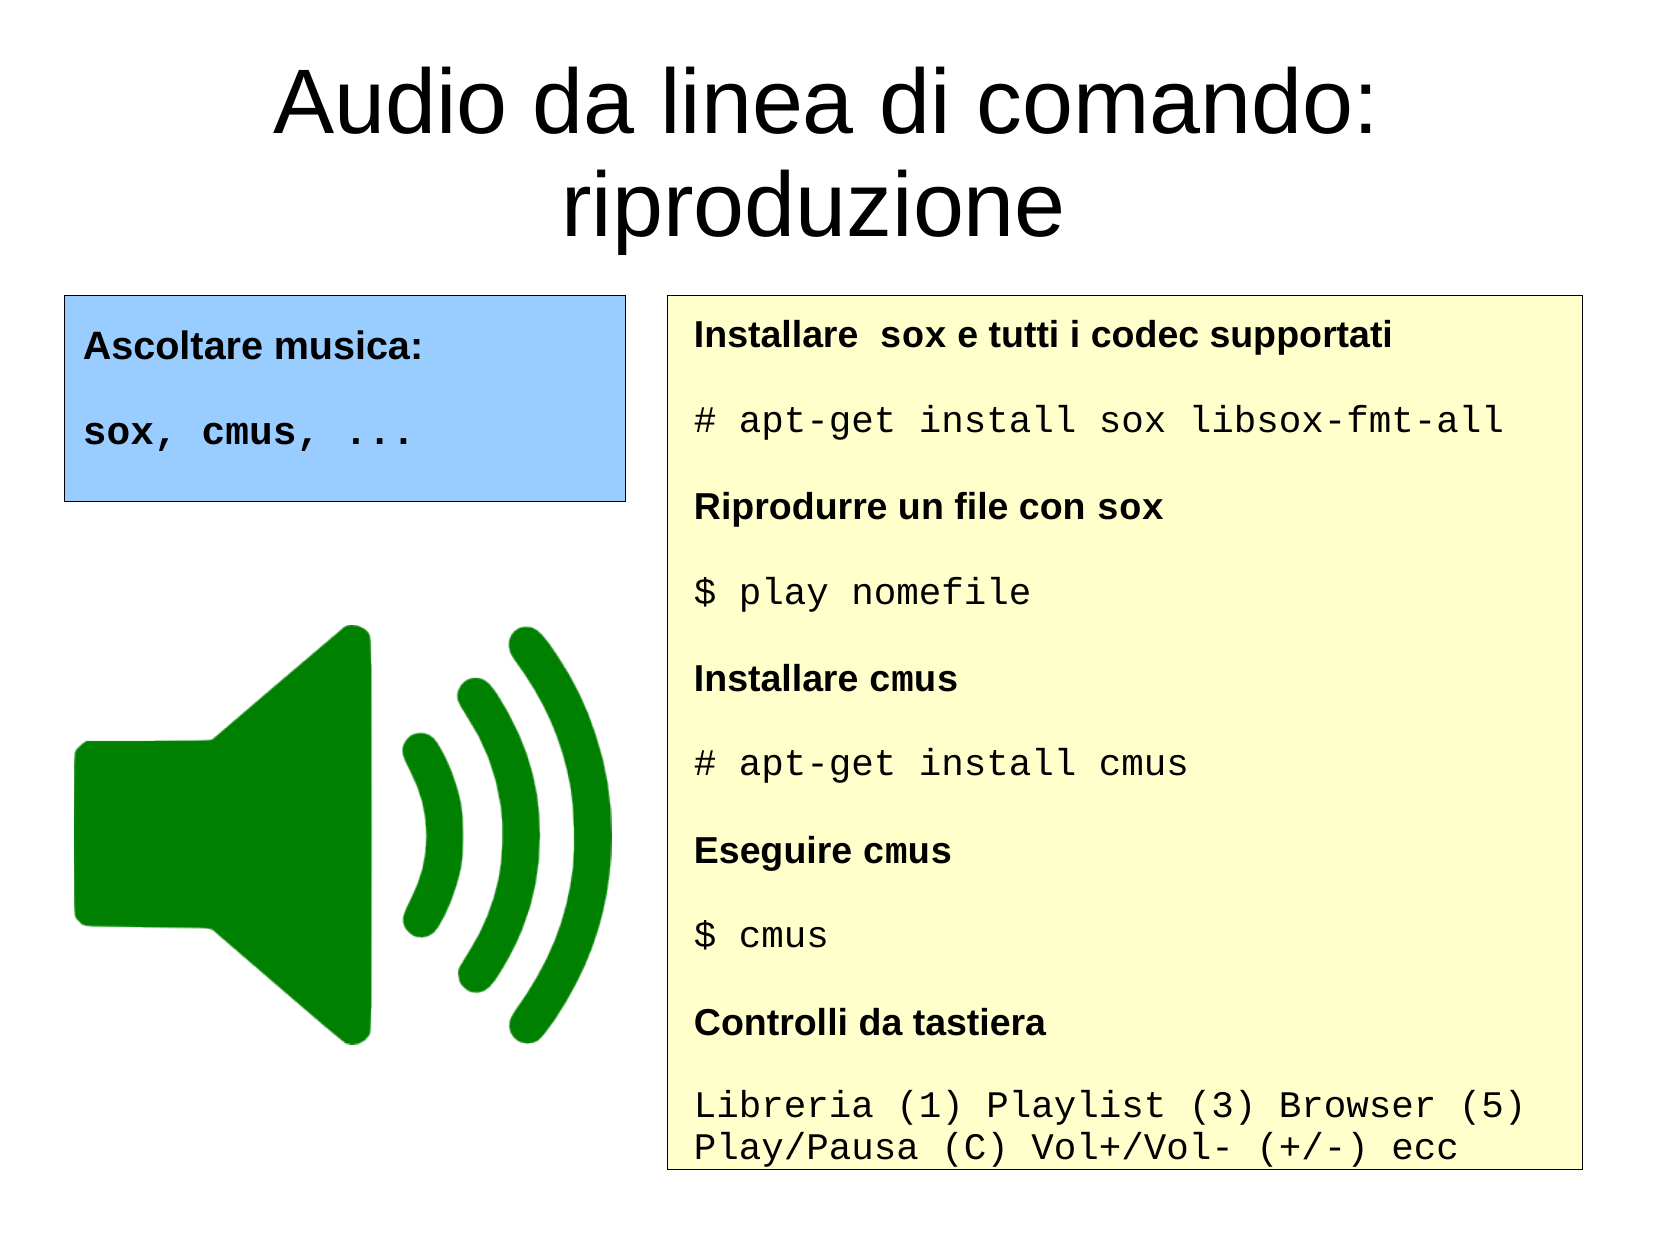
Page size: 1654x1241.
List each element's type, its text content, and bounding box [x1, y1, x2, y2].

text_box [667, 295, 1583, 1170]
text_box [64, 295, 626, 502]
title Audio da linea di comando: riproduzione [82, 47, 1571, 259]
text_box Installare sox e tutti i codec supportati # apt-get install sox libsox-fmt-all Riprodurre un file con sox $ play nomefile Installare cmus # apt-get install cmus Eseguire cmus $ cmus Controlli da tastiera Libreria (1) Playlist (3) Browser (5) Play/Pausa (C) Vol+/Vol- (+/-) ecc [679, 306, 1565, 1141]
text_box Ascoltare musica: sox, cmus, ... [68, 316, 618, 1144]
picture [74, 625, 612, 1045]
